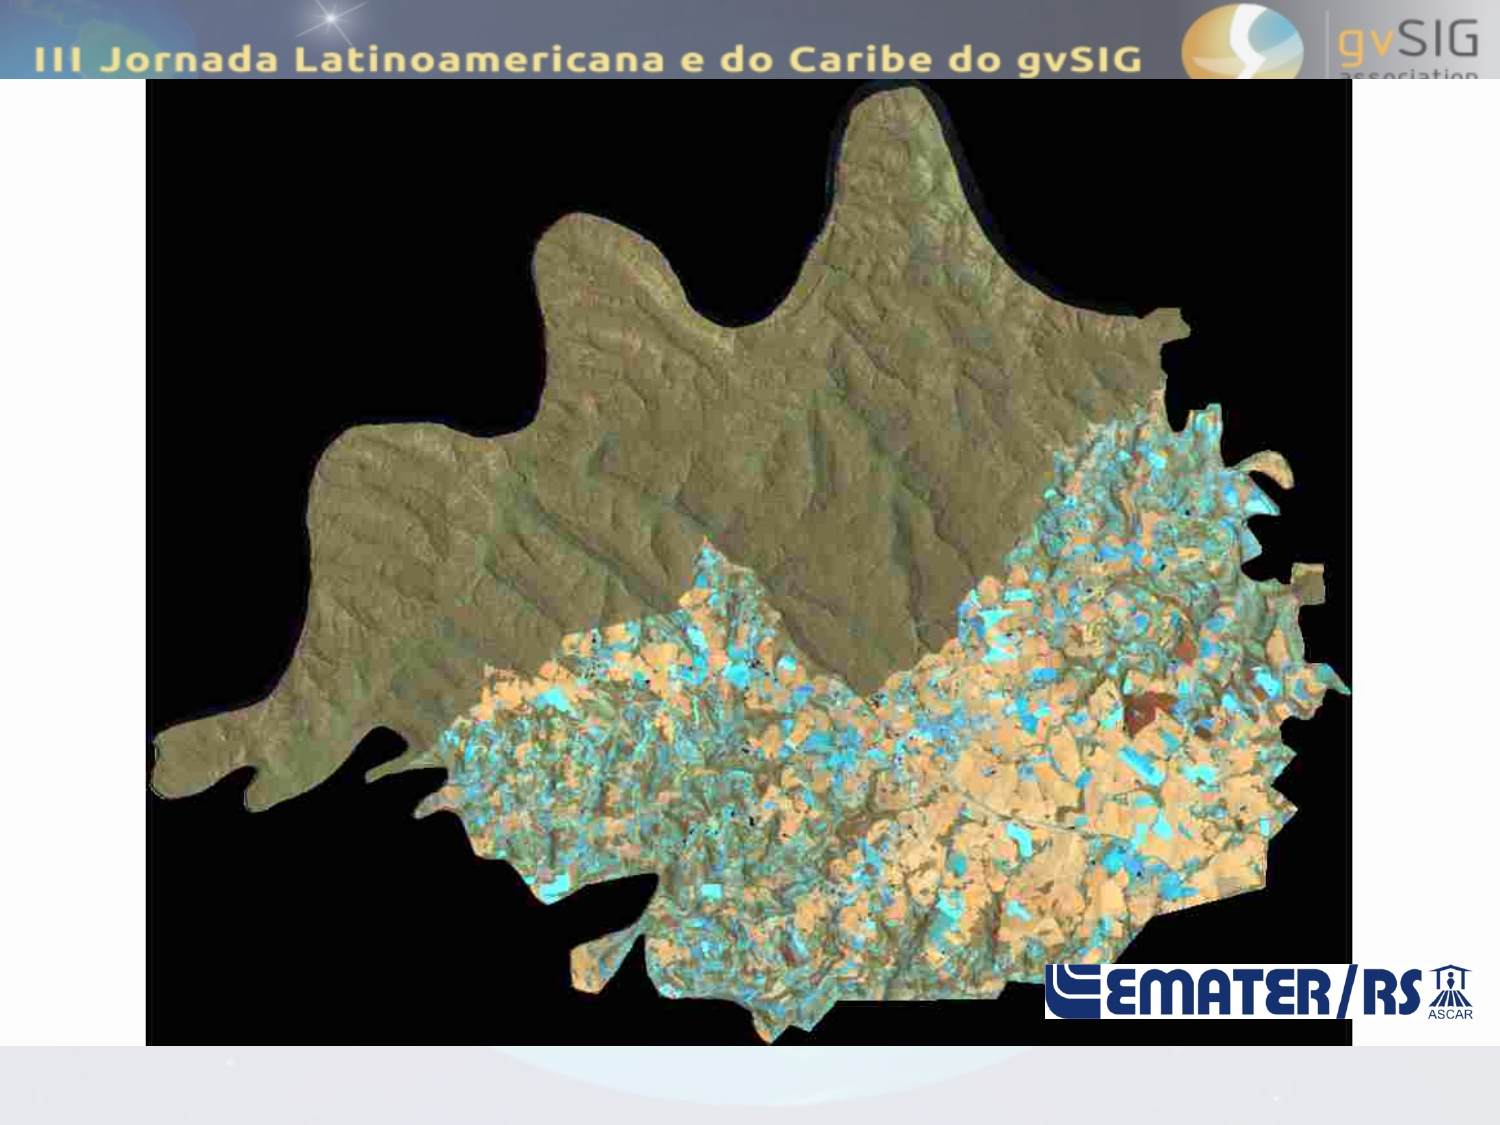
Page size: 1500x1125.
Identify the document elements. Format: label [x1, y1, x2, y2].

title [75, 45, 1426, 79]
picture [0, 0, 1500, 1125]
